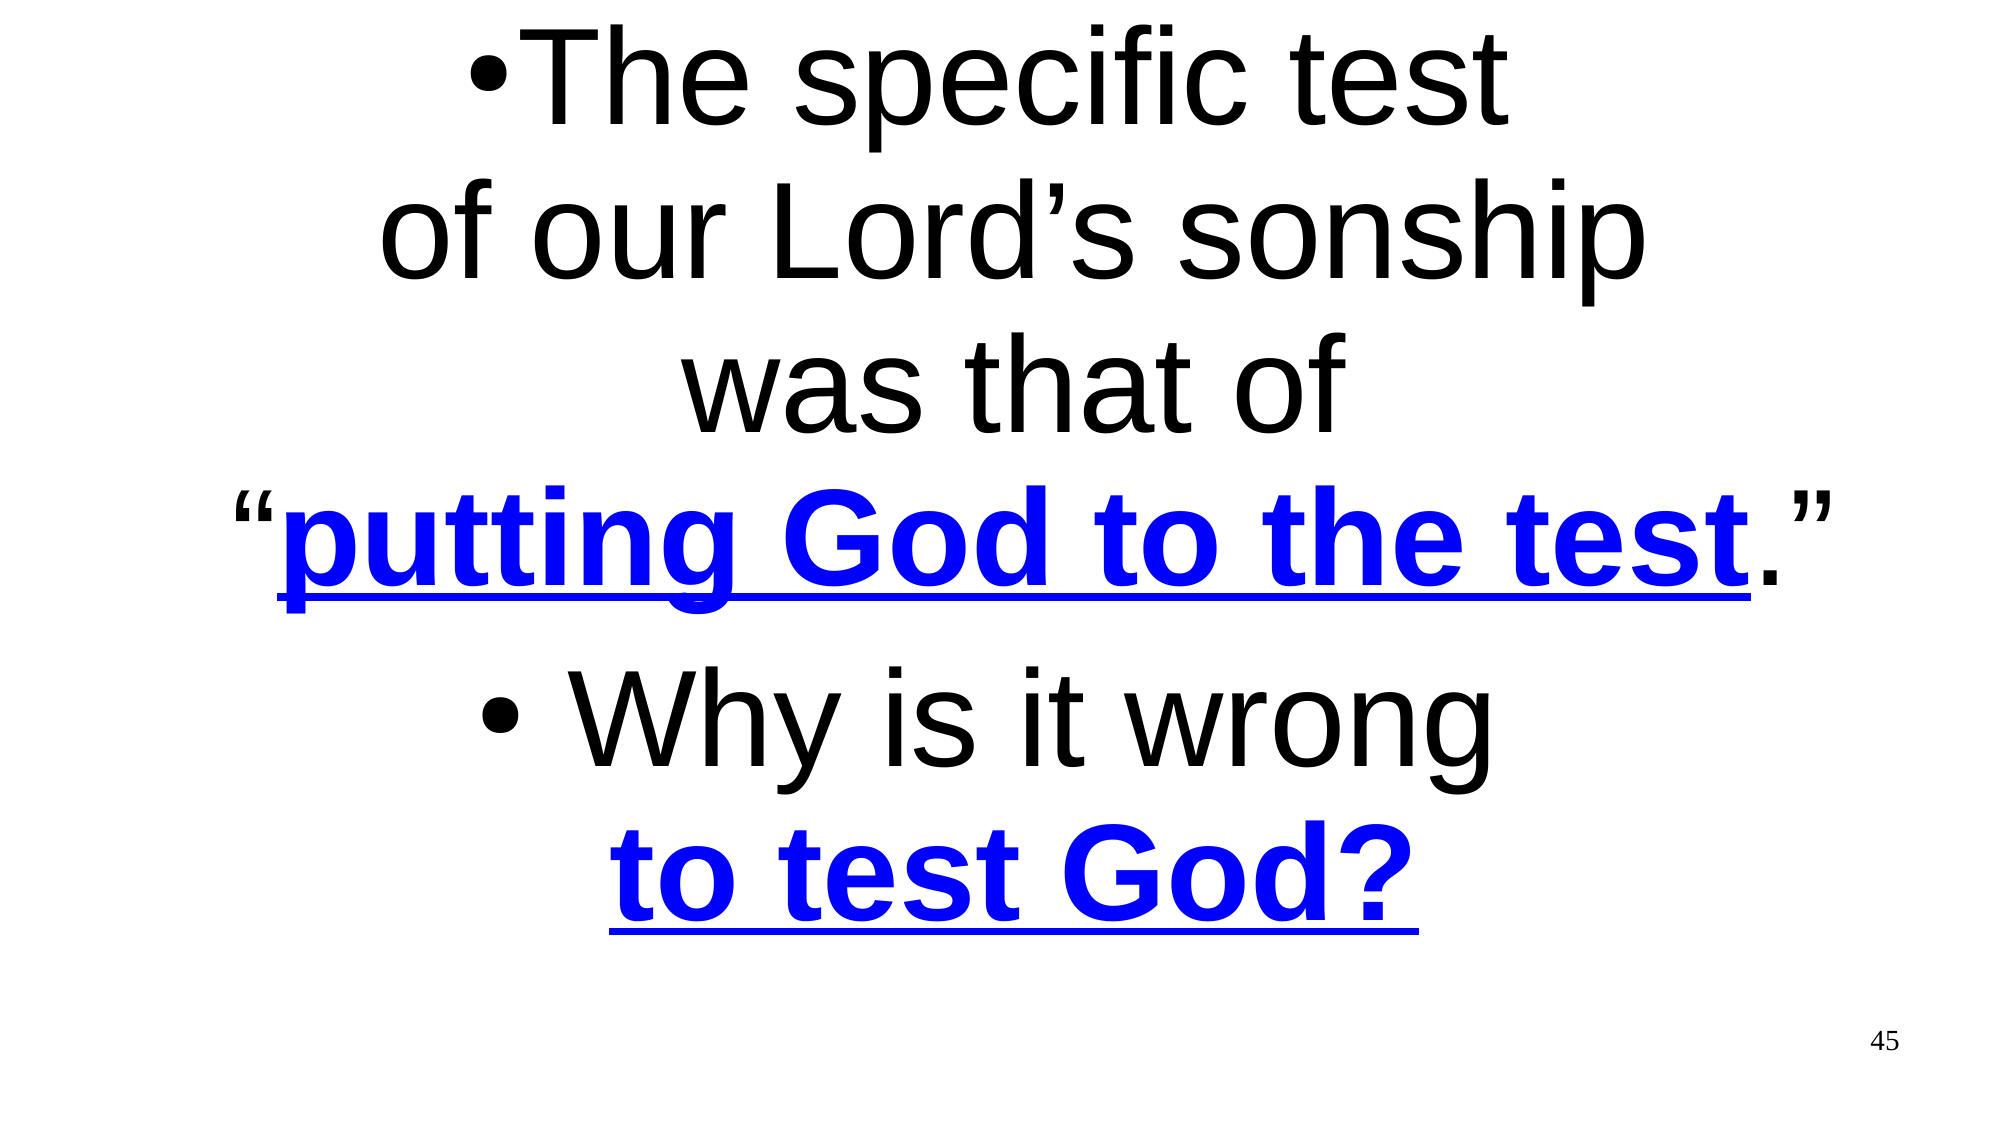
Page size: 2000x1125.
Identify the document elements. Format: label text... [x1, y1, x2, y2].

list The specific test of our Lord’s sonship was that of “putting God to the test.” Why is it wrong to test God? [0, 0, 1996, 1123]
